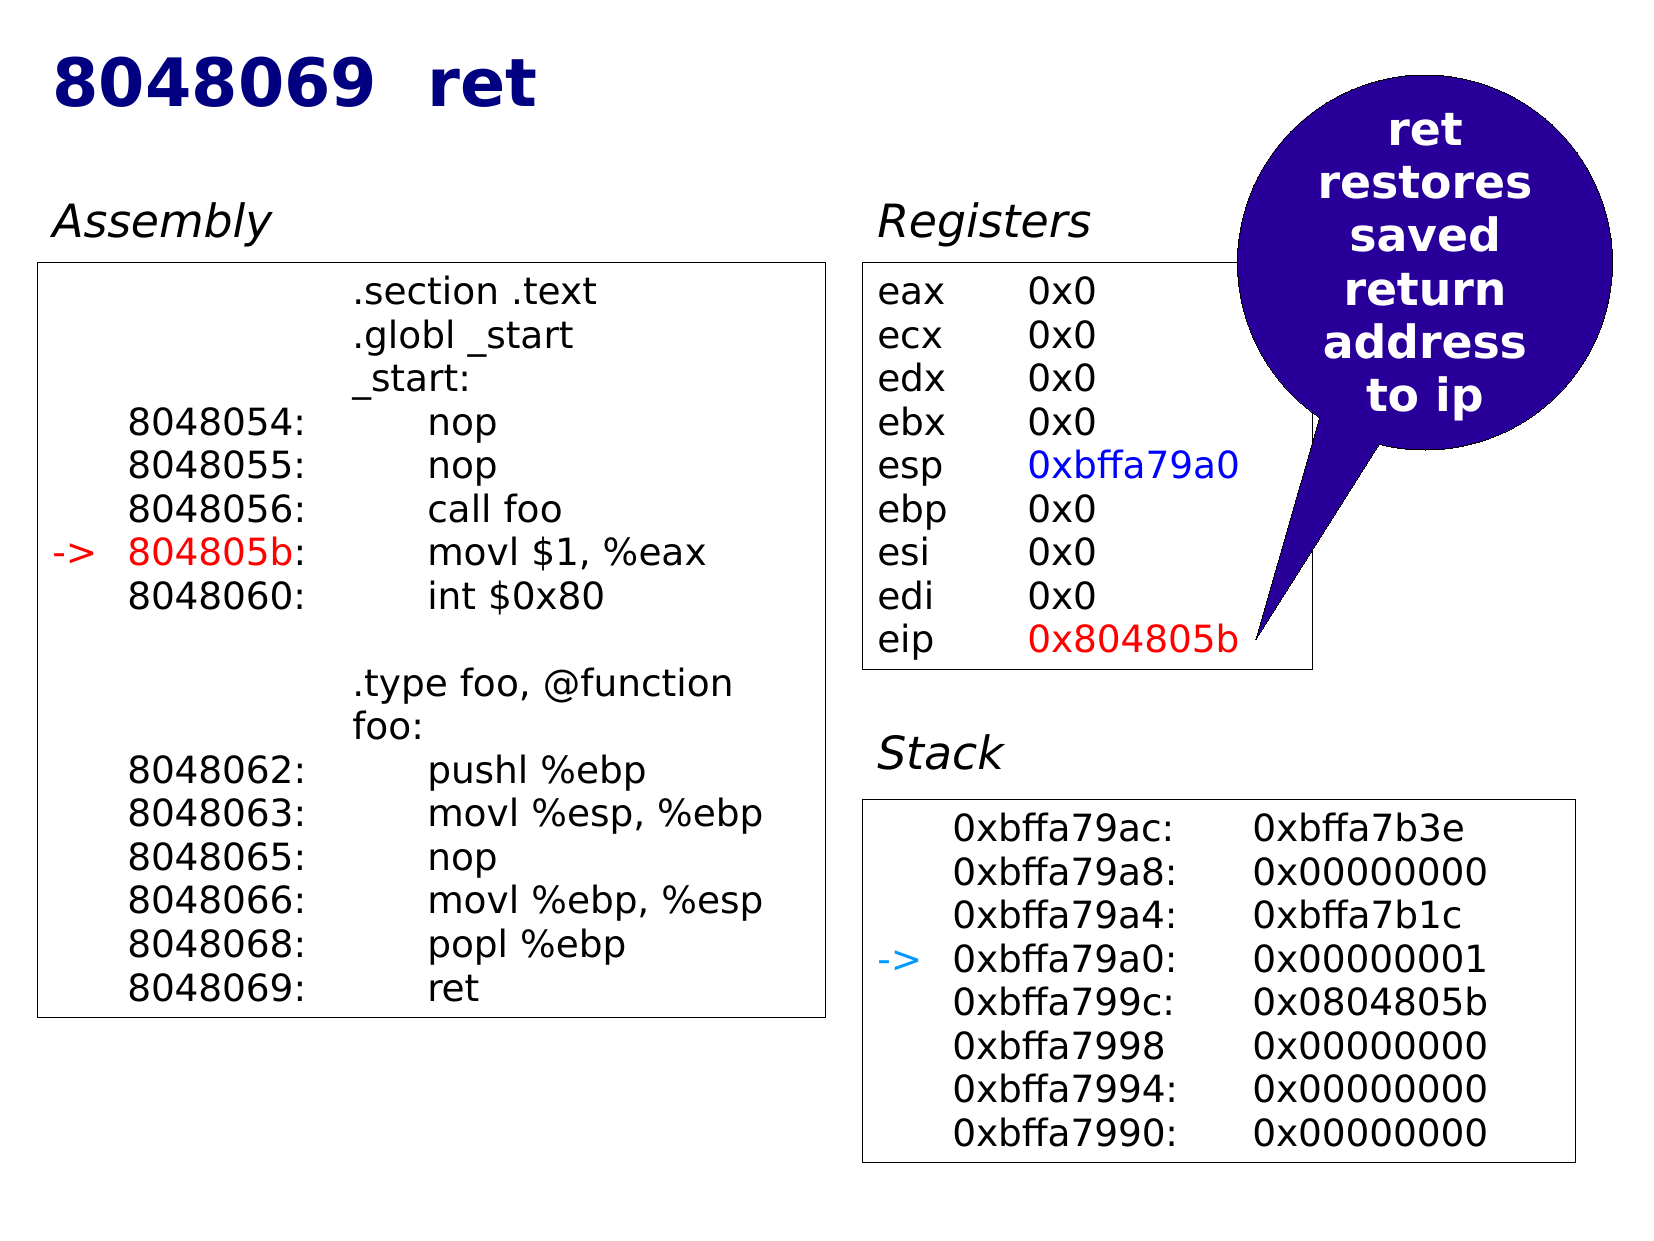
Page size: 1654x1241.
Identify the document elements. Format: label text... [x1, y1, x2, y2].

text_box Assembly [37, 187, 301, 256]
text_box 0xbffa79ac: 0xbffa7b3e 0xbffa79a8: 0x00000000 0xbffa79a4: 0xbffa7b1c -> 0xbffa79a0: 0x00000001 0xbffa799c: 0x0804805b 0xbffa7998 0x00000000 0xbffa7994: 0x00000000 0xbffa7990: 0x00000000 [862, 799, 1576, 1163]
text_box .section .text .globl _start _start: 8048054: nop 8048055: nop 8048056: call foo -> 804805b: movl $1, %eax 8048060: int $0x80 .type foo, @function foo: 8048062: pushl %ebp 8048063: movl %esp, %ebp 8048065: nop 8048066: movl %ebp, %esp 8048068: popl %ebp 8048069: ret [37, 262, 826, 1018]
text_box 8048069 ret [37, 37, 601, 131]
text_box ret restores saved return address to ip [1237, 75, 1613, 640]
text_box Registers [862, 187, 1126, 256]
text_box eax 0x0 ecx 0x0 edx 0x0 ebx 0x0 esp 0xbffa79a0 ebp 0x0 esi 0x0 edi 0x0 eip 0x804805b [862, 262, 1313, 670]
text_box Stack [862, 719, 1050, 788]
